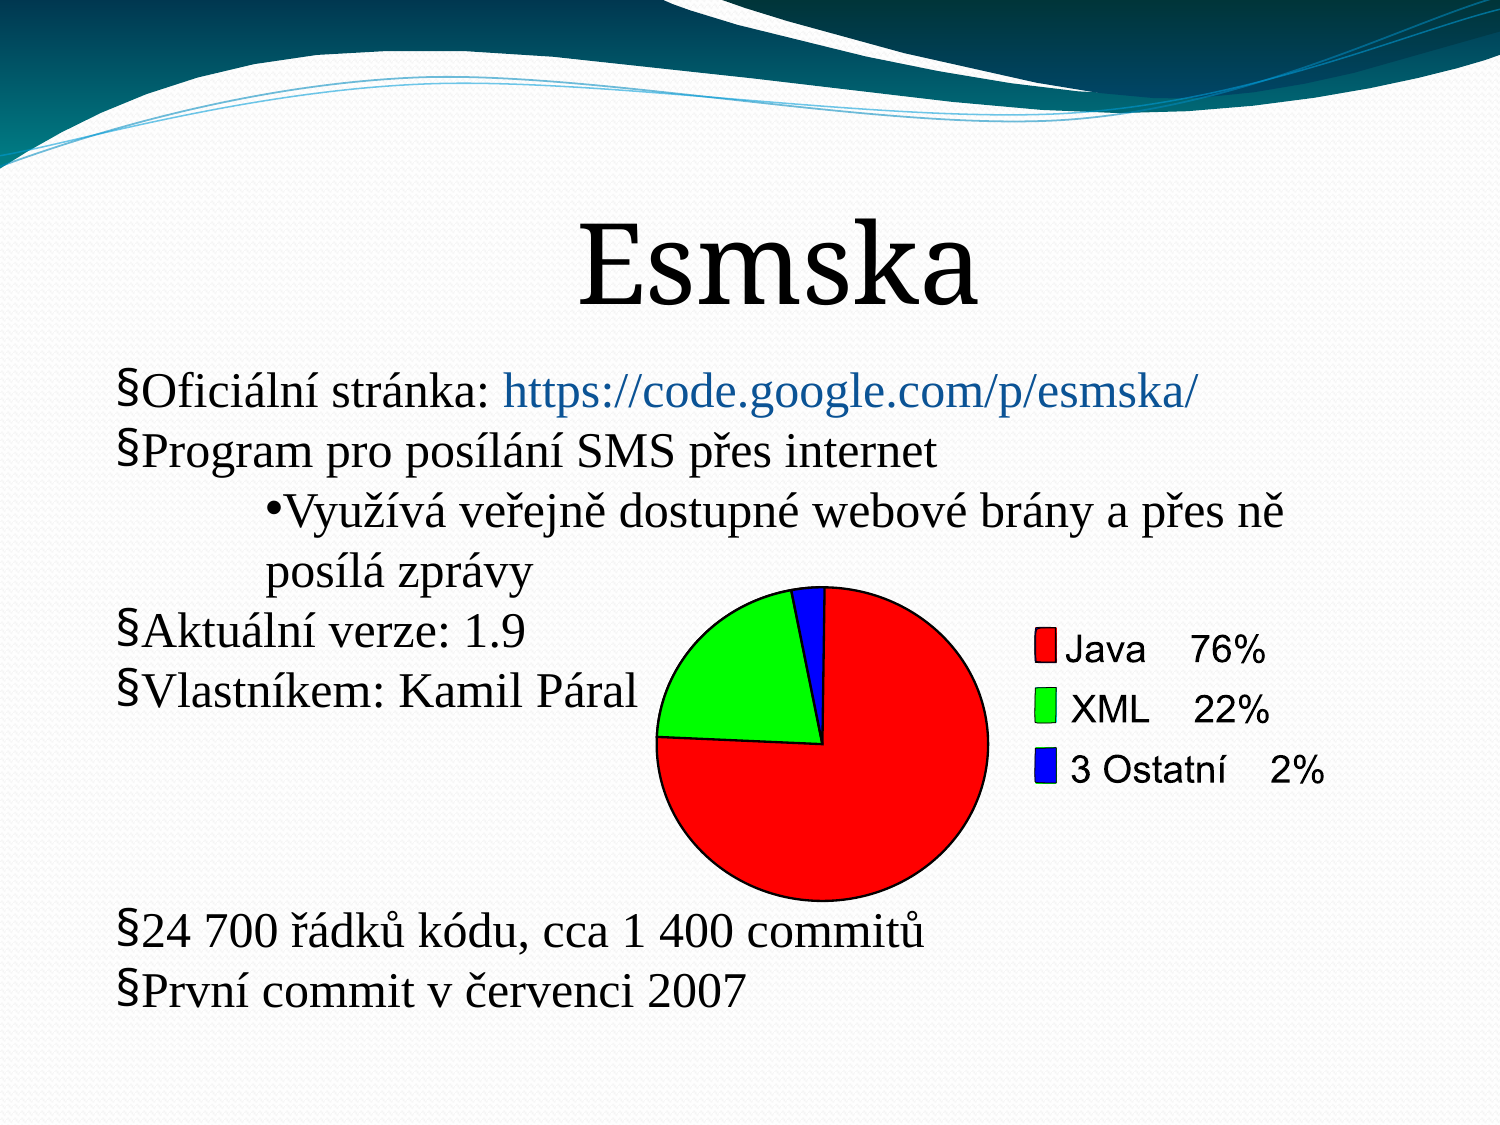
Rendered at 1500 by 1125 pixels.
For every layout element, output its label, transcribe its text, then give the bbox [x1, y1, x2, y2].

picture [655, 586, 1327, 906]
text_box Esmska [183, 184, 1377, 336]
text_box Oficiální stránka: https://code.google.com/p/esmska/ Program pro posílání SMS přes internet Využívá veřejně dostupné webové brány a přes ně posílá zprávy Aktuální verze: 1.9 Vlastníkem: Kamil Páral 24 700 řádků kódu, cca 1 400 commitů První commit v červenci 2007 [100, 349, 1306, 1125]
